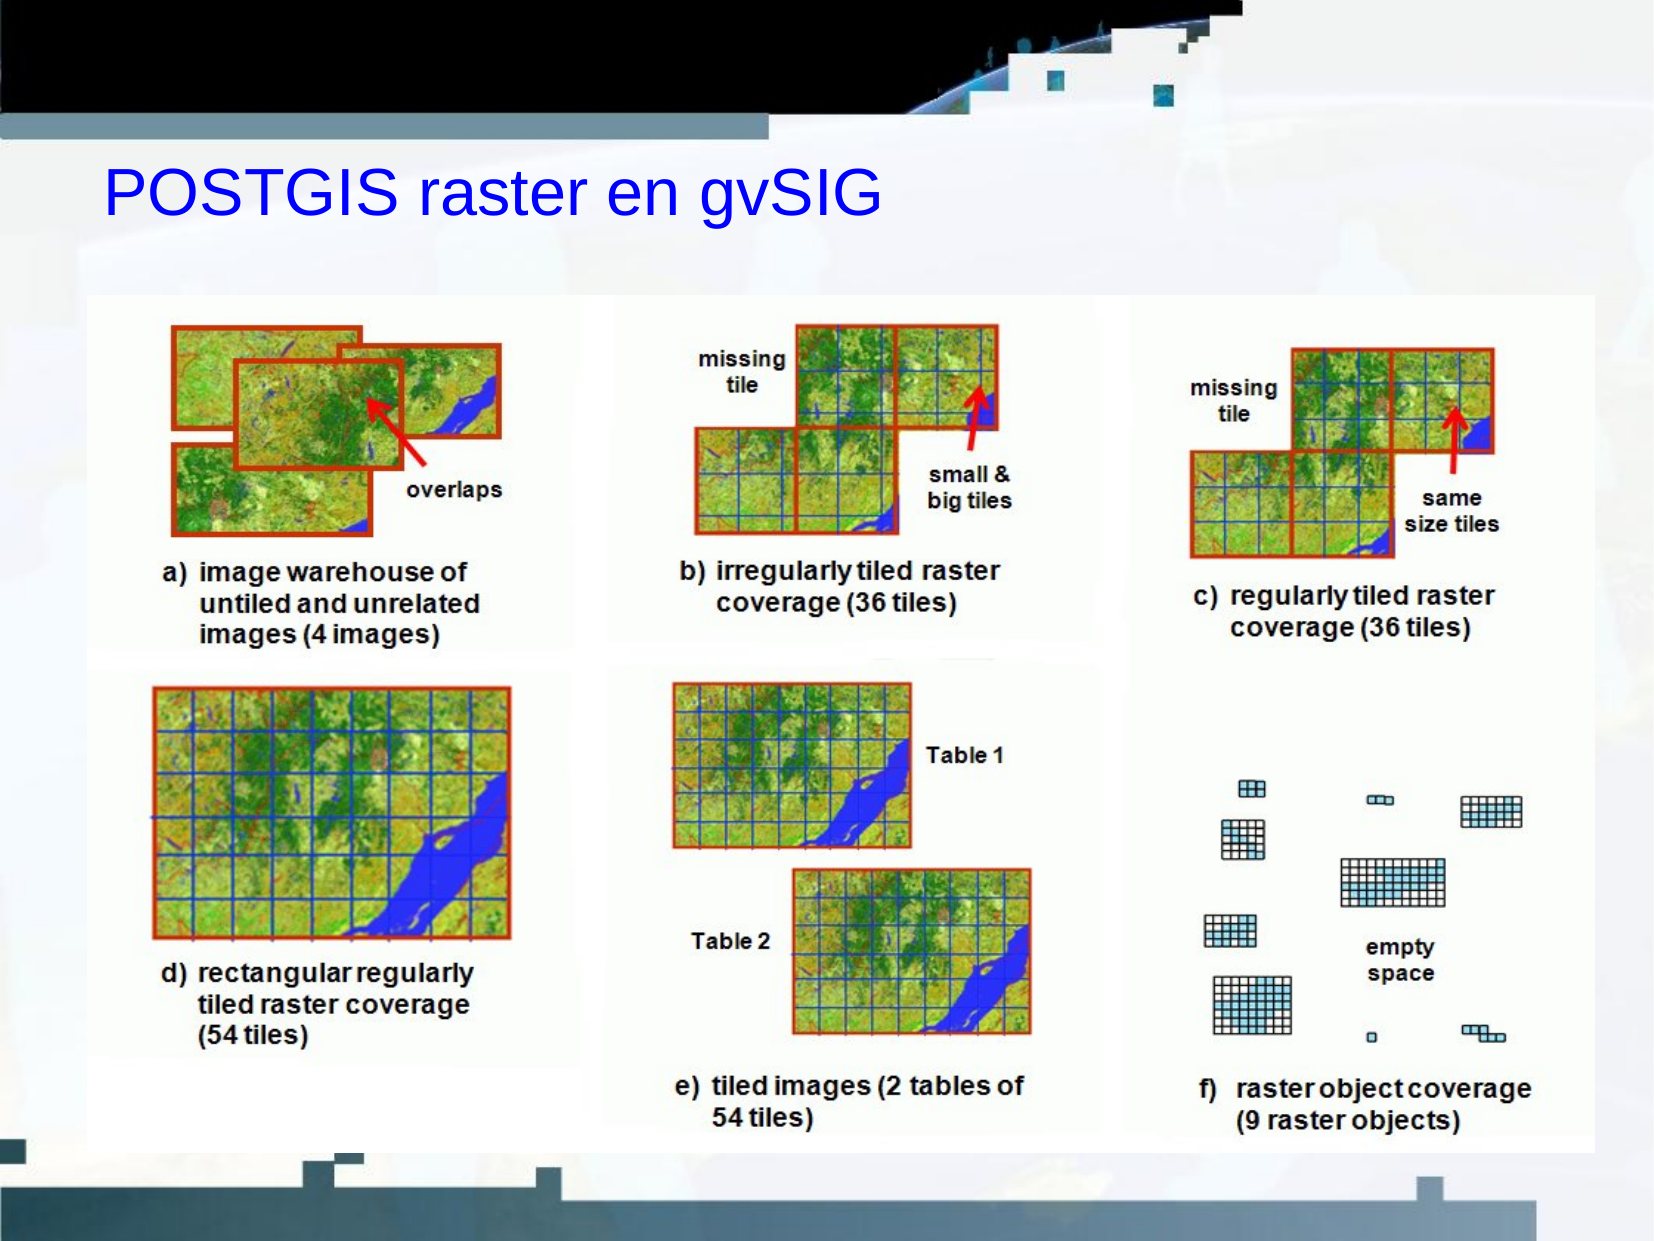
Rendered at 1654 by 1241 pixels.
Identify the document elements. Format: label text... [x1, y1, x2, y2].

picture [0, 0, 1654, 1241]
text_box POSTGIS raster en gvSIG [88, 147, 916, 238]
